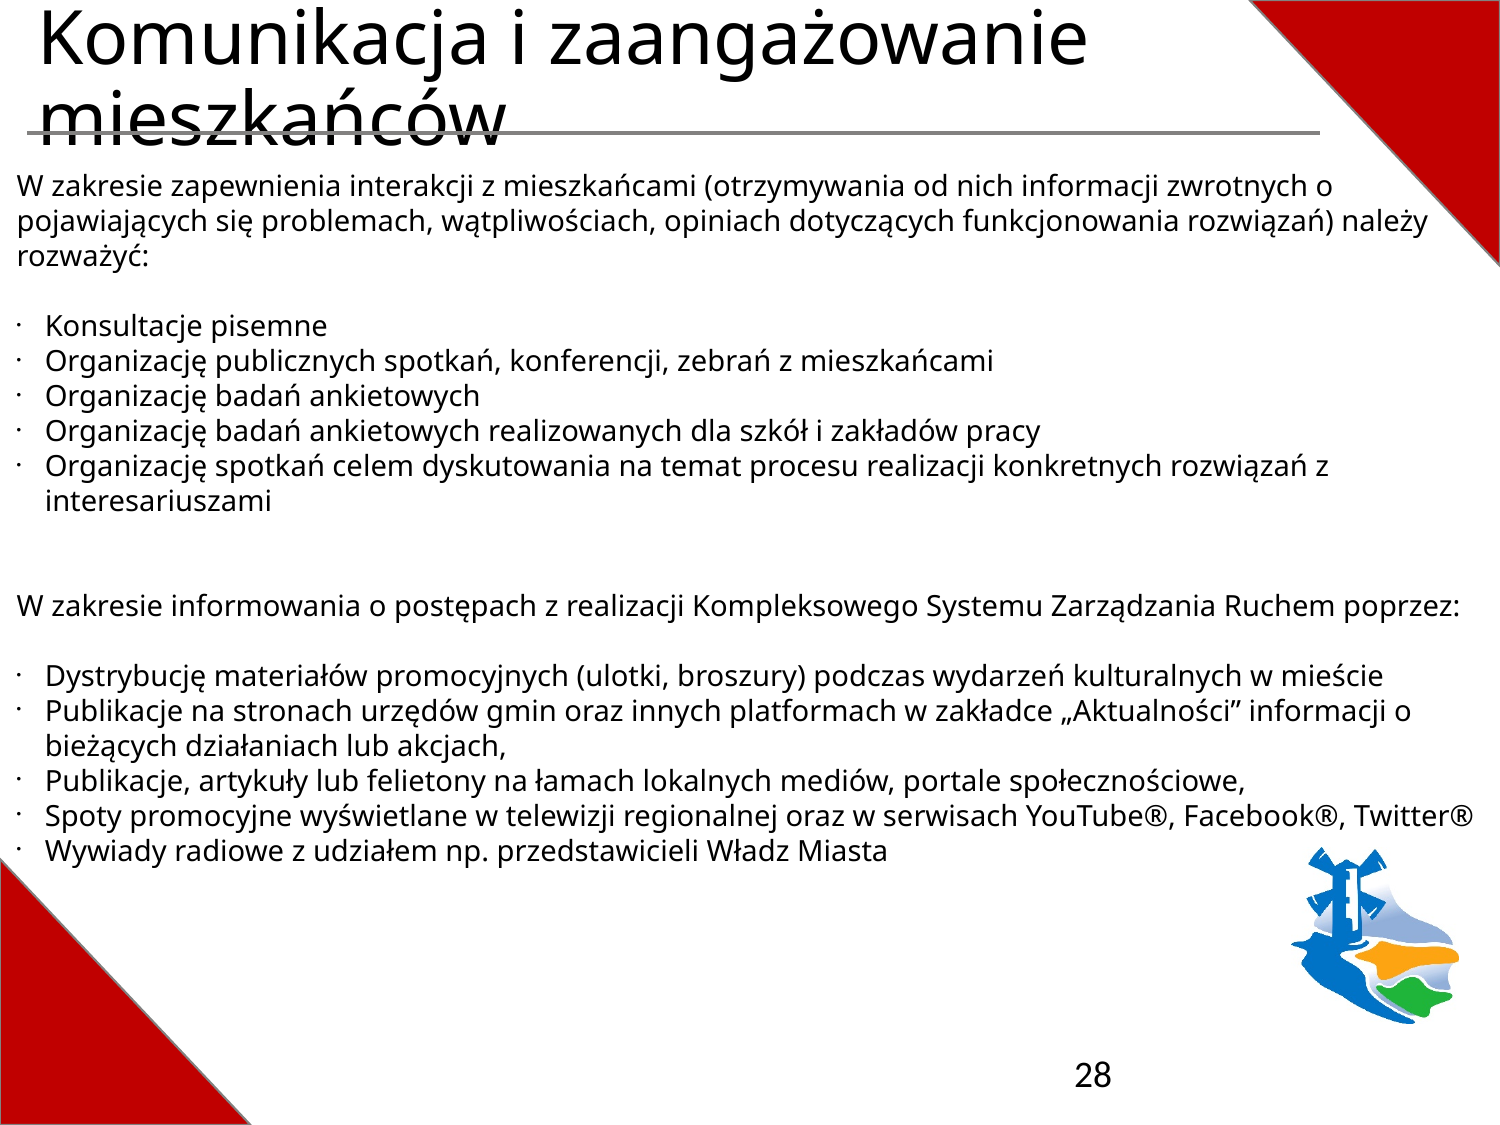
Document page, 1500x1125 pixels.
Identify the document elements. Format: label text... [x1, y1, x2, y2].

text_box [0, 859, 251, 1125]
text_box [1374, 0, 1500, 160]
text_box Komunikacja i zaangażowanie mieszkańców [22, 0, 1374, 190]
text_box W zakresie zapewnienia interakcji z mieszkańcami (otrzymywania od nich informacji zwrotnych o pojawiających się problemach, wątpliwościach, opiniach dotyczących funkcjonowania rozwiązań) należy rozważyć: Konsultacje pisemne Organizację publicznych spotkań, konferencji, zebrań z mieszkańcami Organizację badań ankietowych Organizację badań ankietowych realizowanych dla szkół i zakładów pracy Organizację spotkań celem dyskutowania na temat procesu realizacji konkretnych rozwiązań z interesariuszami W zakresie informowania o postępach z realizacji Kompleksowego Systemu Zarządzania Ruchem poprzez: Dystrybucję materiałów promocyjnych (ulotki, broszury) podczas wydarzeń kulturalnych w mieście Publikacje na stronach urzędów gmin oraz innych platformach w zakładce „Aktualności” informacji o bieżących działaniach lub akcjach, Publikacje, artykuły lub felietony na łamach lokalnych mediów, portale społecznościowe, Spoty promocyjne wyświetlane w telewizji regionalnej oraz w serwisach YouTube®, Facebook®, Twitter® Wywiady radiowe z udziałem np. przedstawicieli Władz Miasta [1, 160, 1500, 875]
picture [1291, 875, 1459, 1024]
slide_number 25 [1059, 1042, 1397, 1103]
